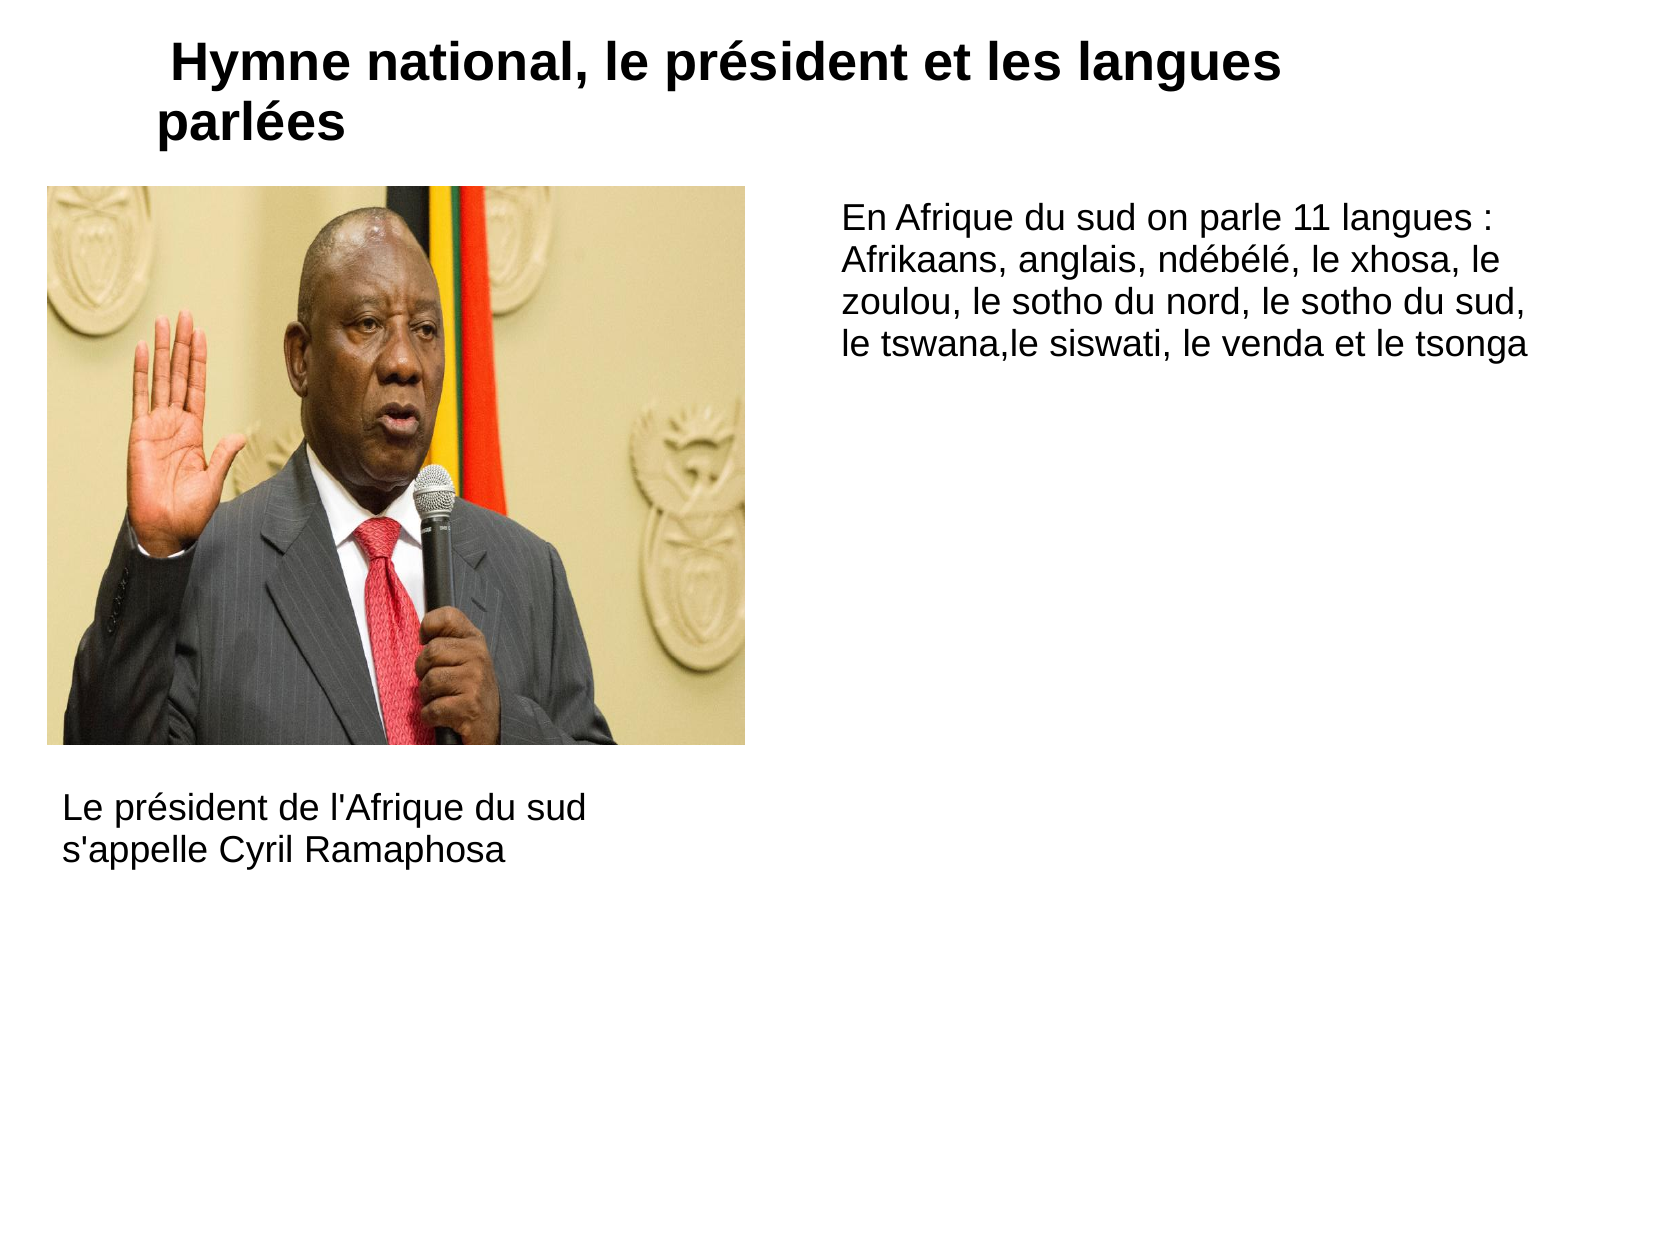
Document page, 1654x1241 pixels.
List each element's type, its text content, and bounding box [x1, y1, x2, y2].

text_box En Afrique du sud on parle 11 langues : Afrikaans, anglais, ndébélé, le xhosa, le zoulou, le sotho du nord, le sotho du sud, le tswana,le siswati, le venda et le tsonga [826, 188, 1571, 415]
picture [47, 186, 745, 745]
text_box Hymne national, le président et les langues parlées [141, 23, 1489, 185]
text_box Le président de l'Afrique du sud s'appelle Cyril Ramaphosa [47, 779, 721, 879]
